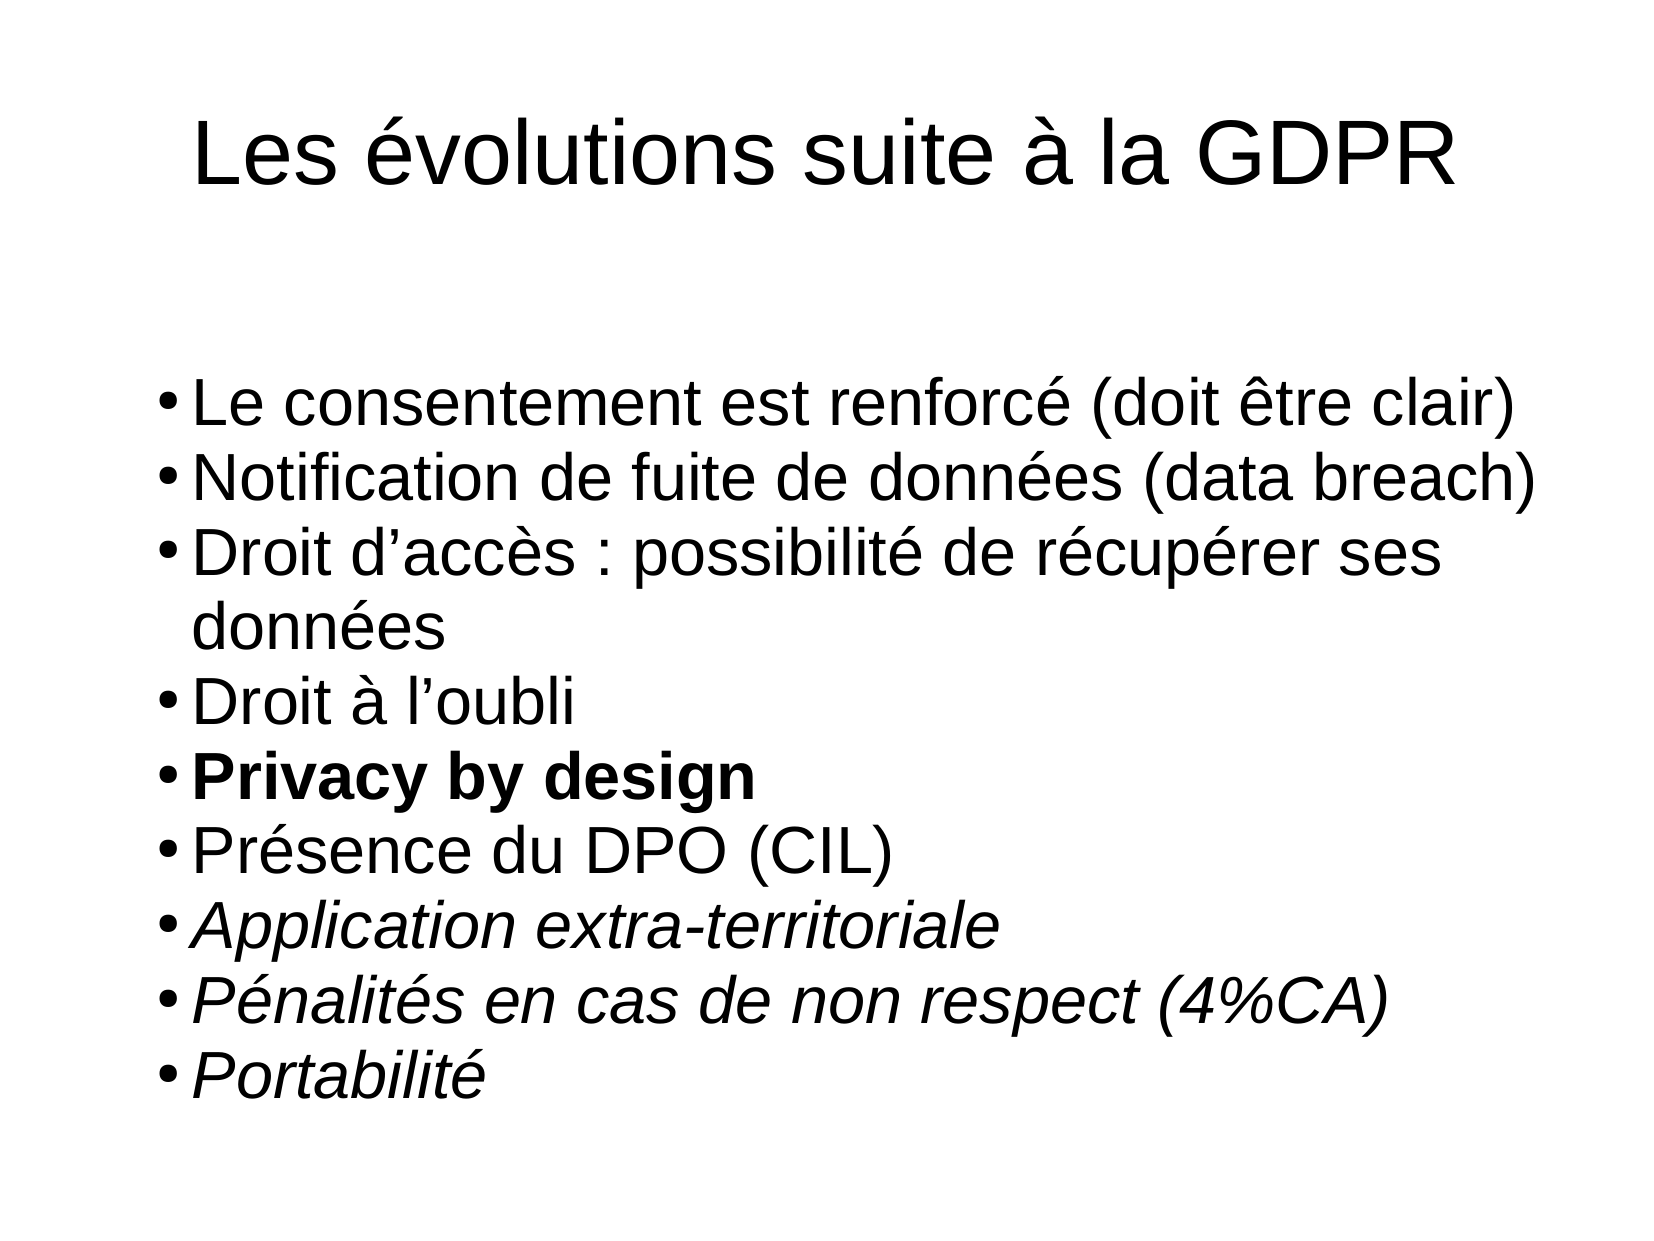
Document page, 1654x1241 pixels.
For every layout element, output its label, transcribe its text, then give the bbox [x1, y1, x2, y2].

title Les évolutions suite à la GDPR [82, 49, 1571, 257]
subtitle Le consentement est renforcé (doit être clair) Notification de fuite de données (data breach) Droit d’accès : possibilité de récupérer ses données Droit à l’oubli Privacy by design Présence du DPO (CIL) Application extra-territoriale Pénalités en cas de non respect (4%CA) Portabilité [82, 290, 1571, 1113]
